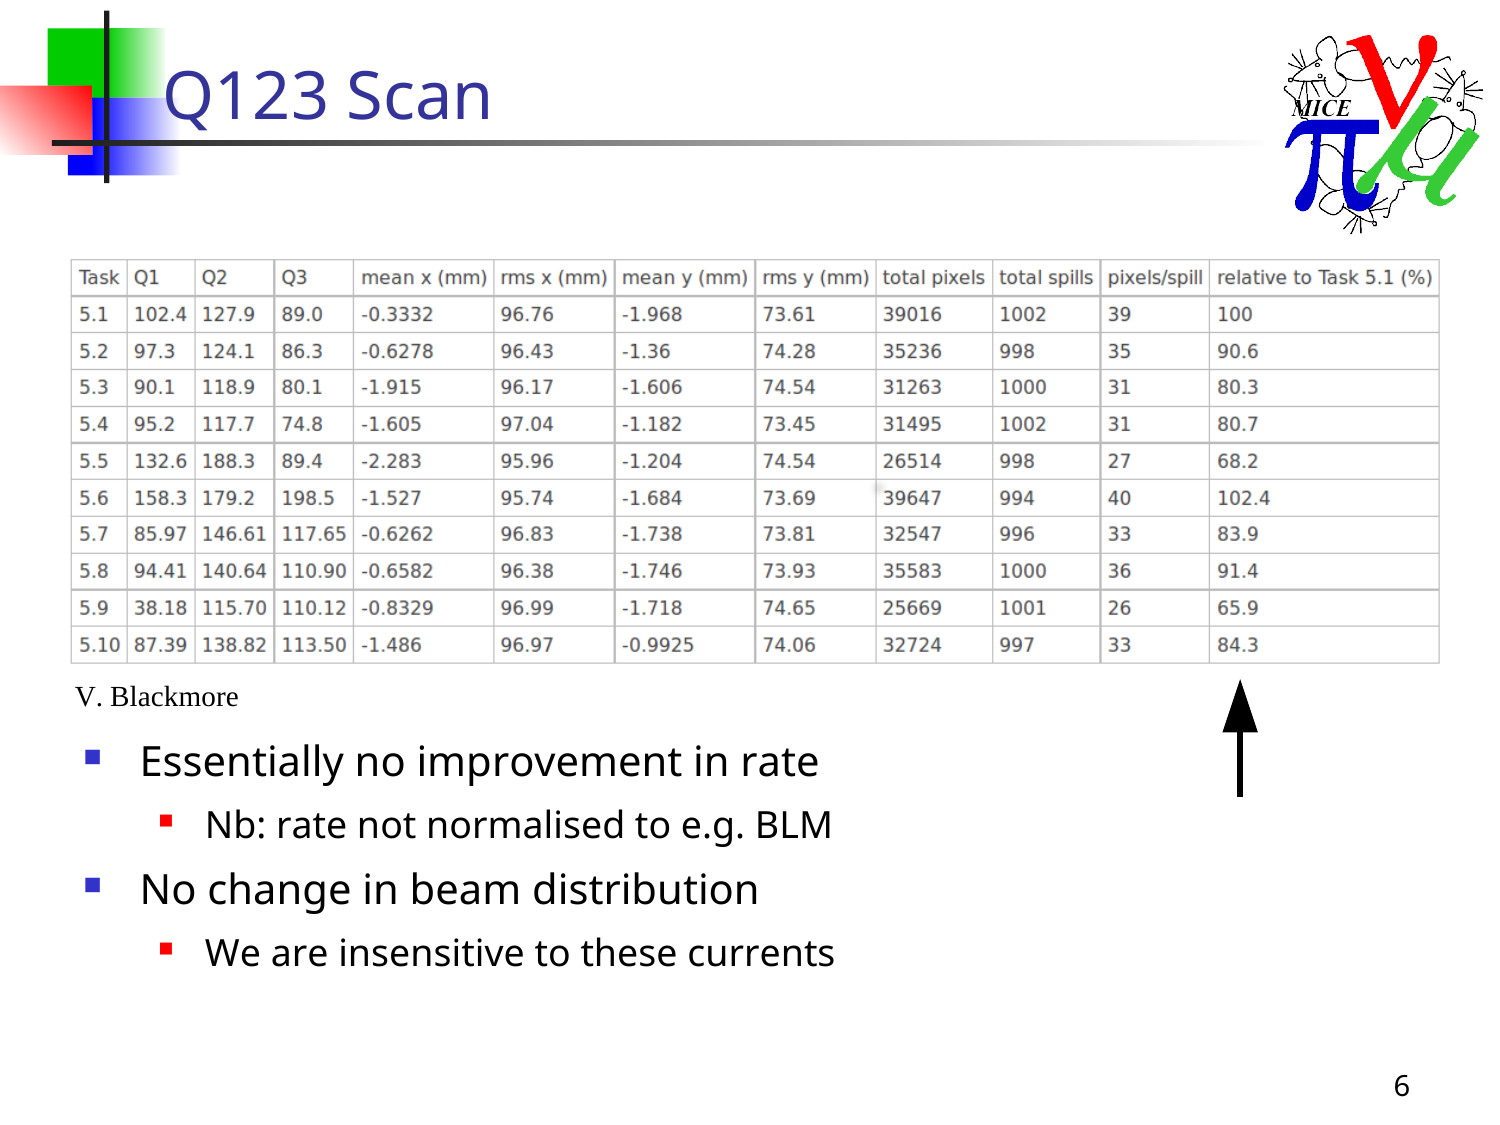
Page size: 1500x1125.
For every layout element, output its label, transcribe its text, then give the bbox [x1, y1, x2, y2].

list Essentially no improvement in rate Nb: rate not normalised to e.g. BLM No change in beam distribution We are insensitive to these currents [83, 732, 1359, 948]
picture [66, 252, 1447, 671]
picture [1264, 5, 1500, 251]
title Q123 Scan [162, 0, 1441, 188]
text_box V. Blackmore [60, 673, 251, 721]
